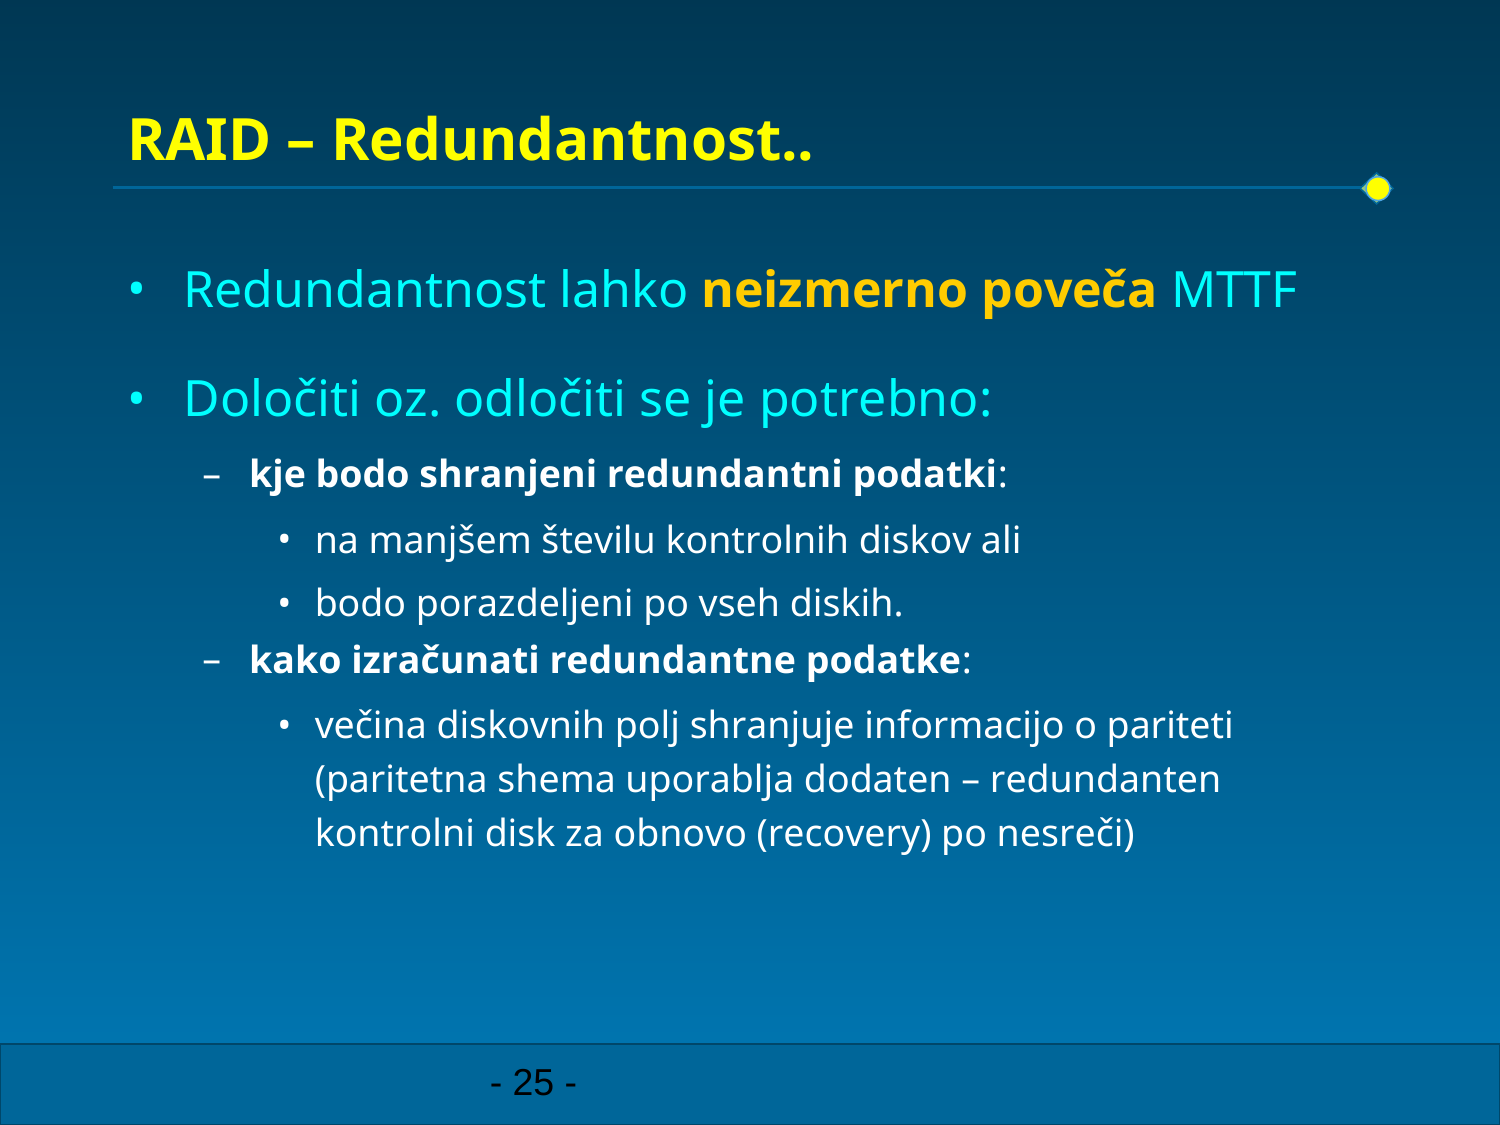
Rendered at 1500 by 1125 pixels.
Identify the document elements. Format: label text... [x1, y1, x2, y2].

list Redundantnost lahko neizmerno poveča MTTF Določiti oz. odločiti se je potrebno: kje bodo shranjeni redundantni podatki: na manjšem številu kontrolnih diskov ali bodo porazdeljeni po vseh diskih. kako izračunati redundantne podatke: večina diskovnih polj shranjuje informacijo o pariteti (paritetna shema uporablja dodaten – redundanten kontrolni disk za obnovo (recovery) po nesreči) [112, 237, 1388, 963]
title RAID – Redundantnost.. [112, 94, 1388, 181]
